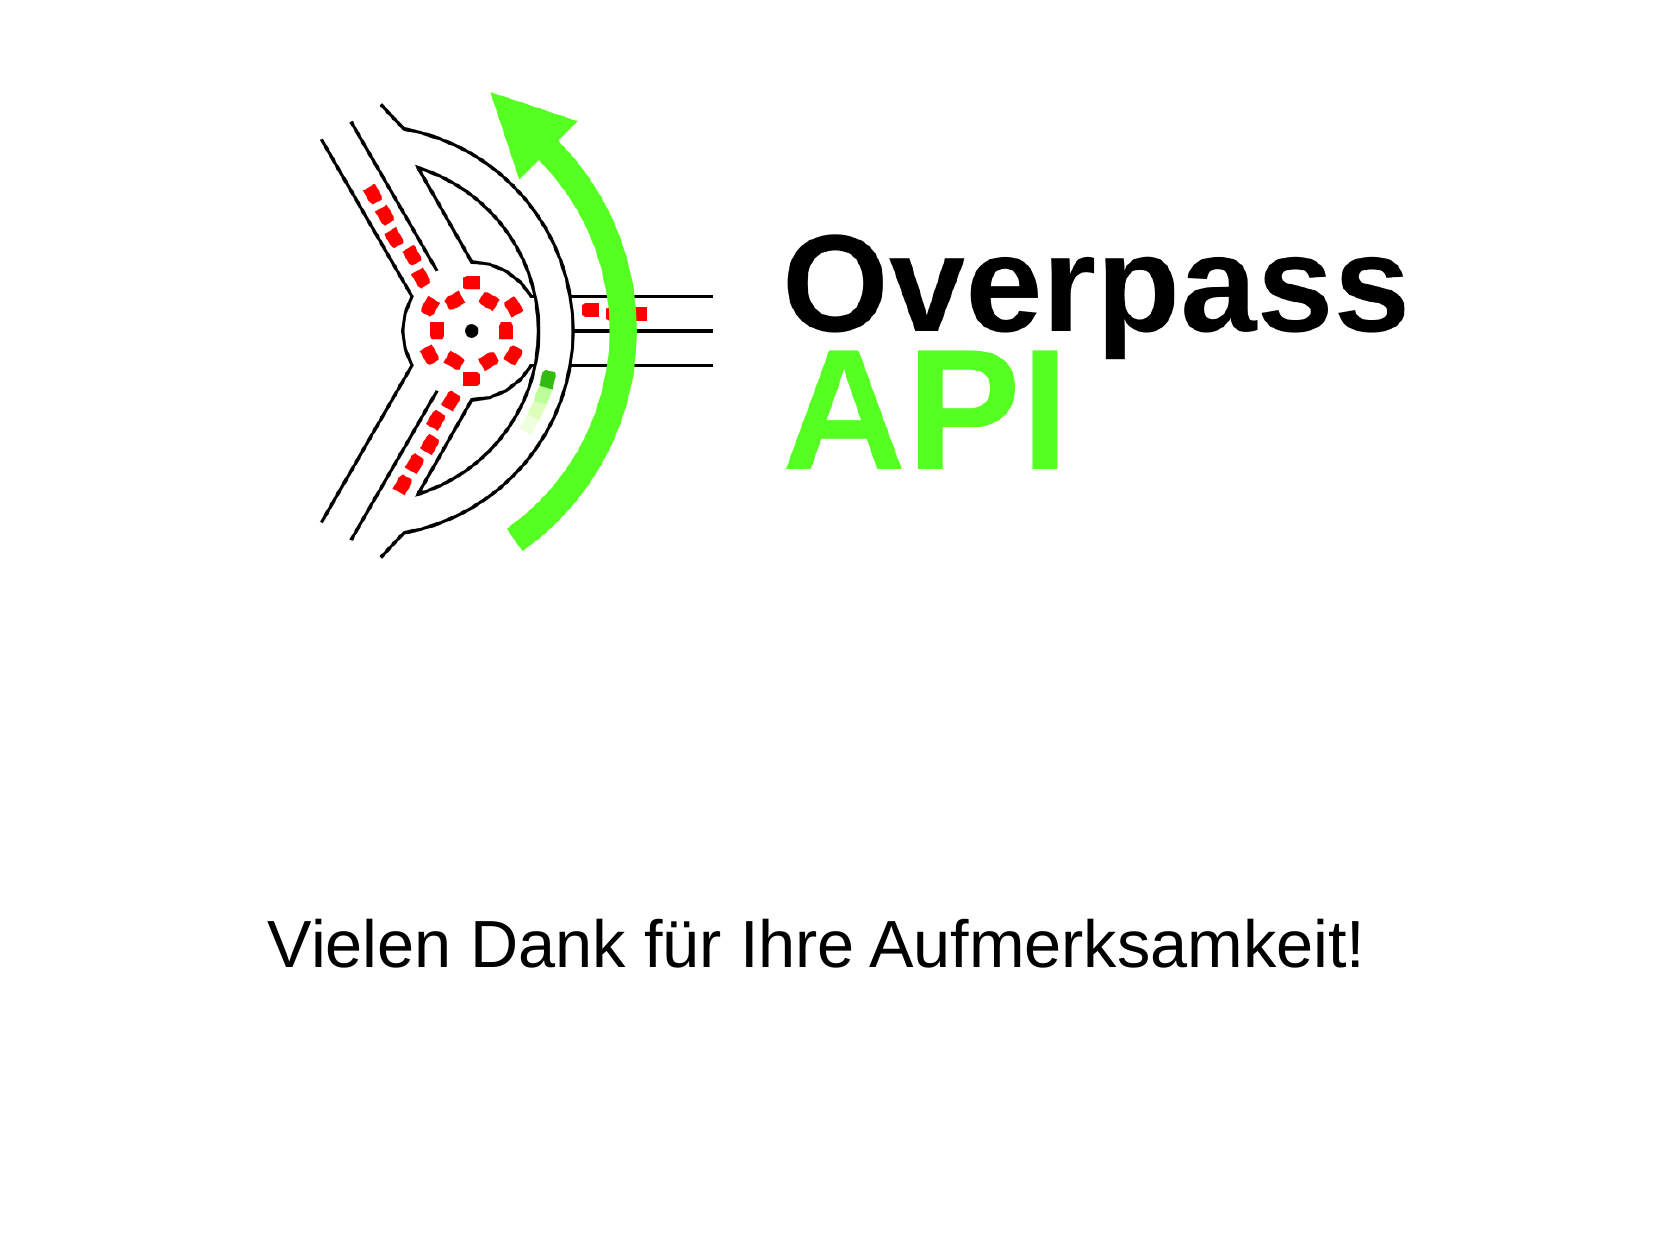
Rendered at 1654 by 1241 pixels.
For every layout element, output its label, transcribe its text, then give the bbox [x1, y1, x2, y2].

picture [230, 89, 1436, 572]
text_box Vielen Dank für Ihre Aufmerksamkeit! [253, 900, 1386, 990]
